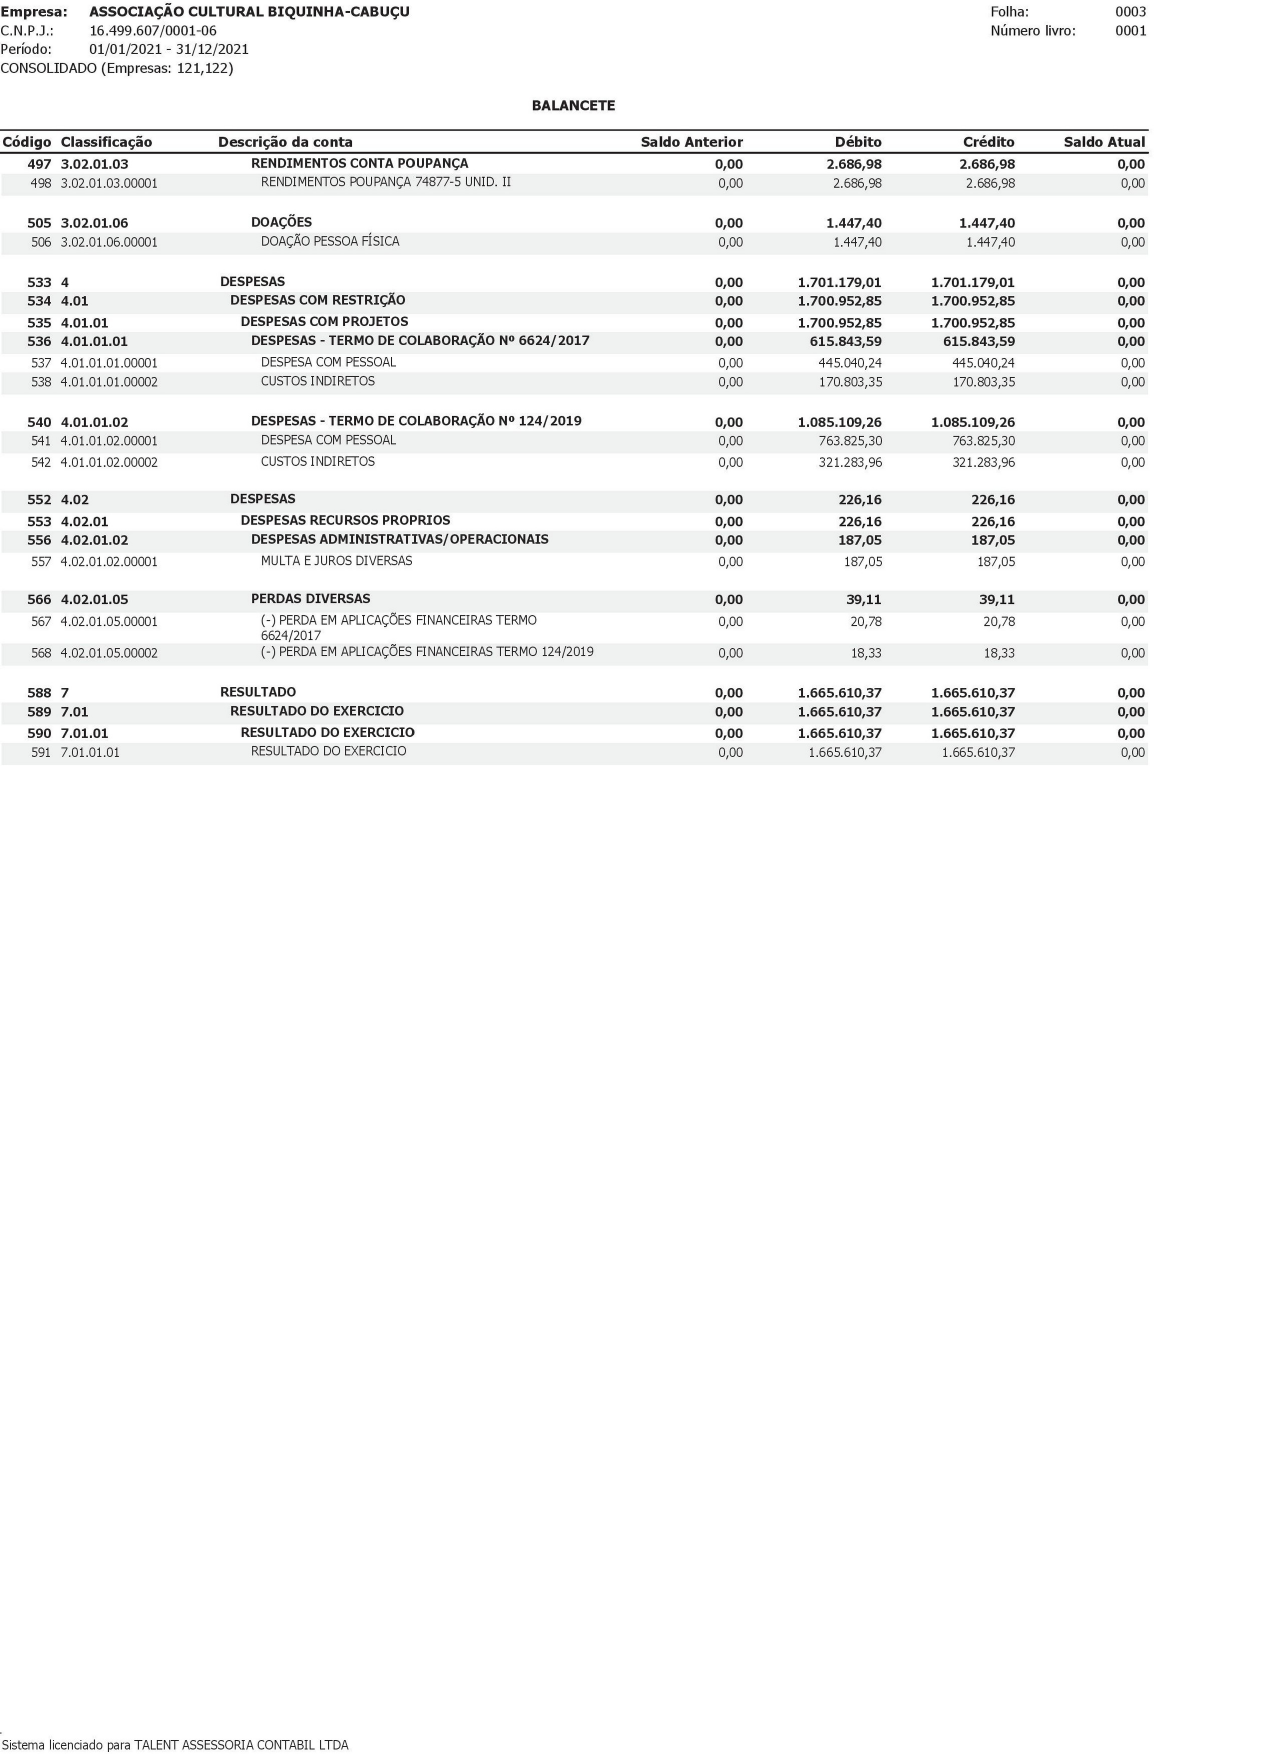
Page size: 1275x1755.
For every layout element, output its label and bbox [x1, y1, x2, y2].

text_box [0, 2, 1240, 1754]
